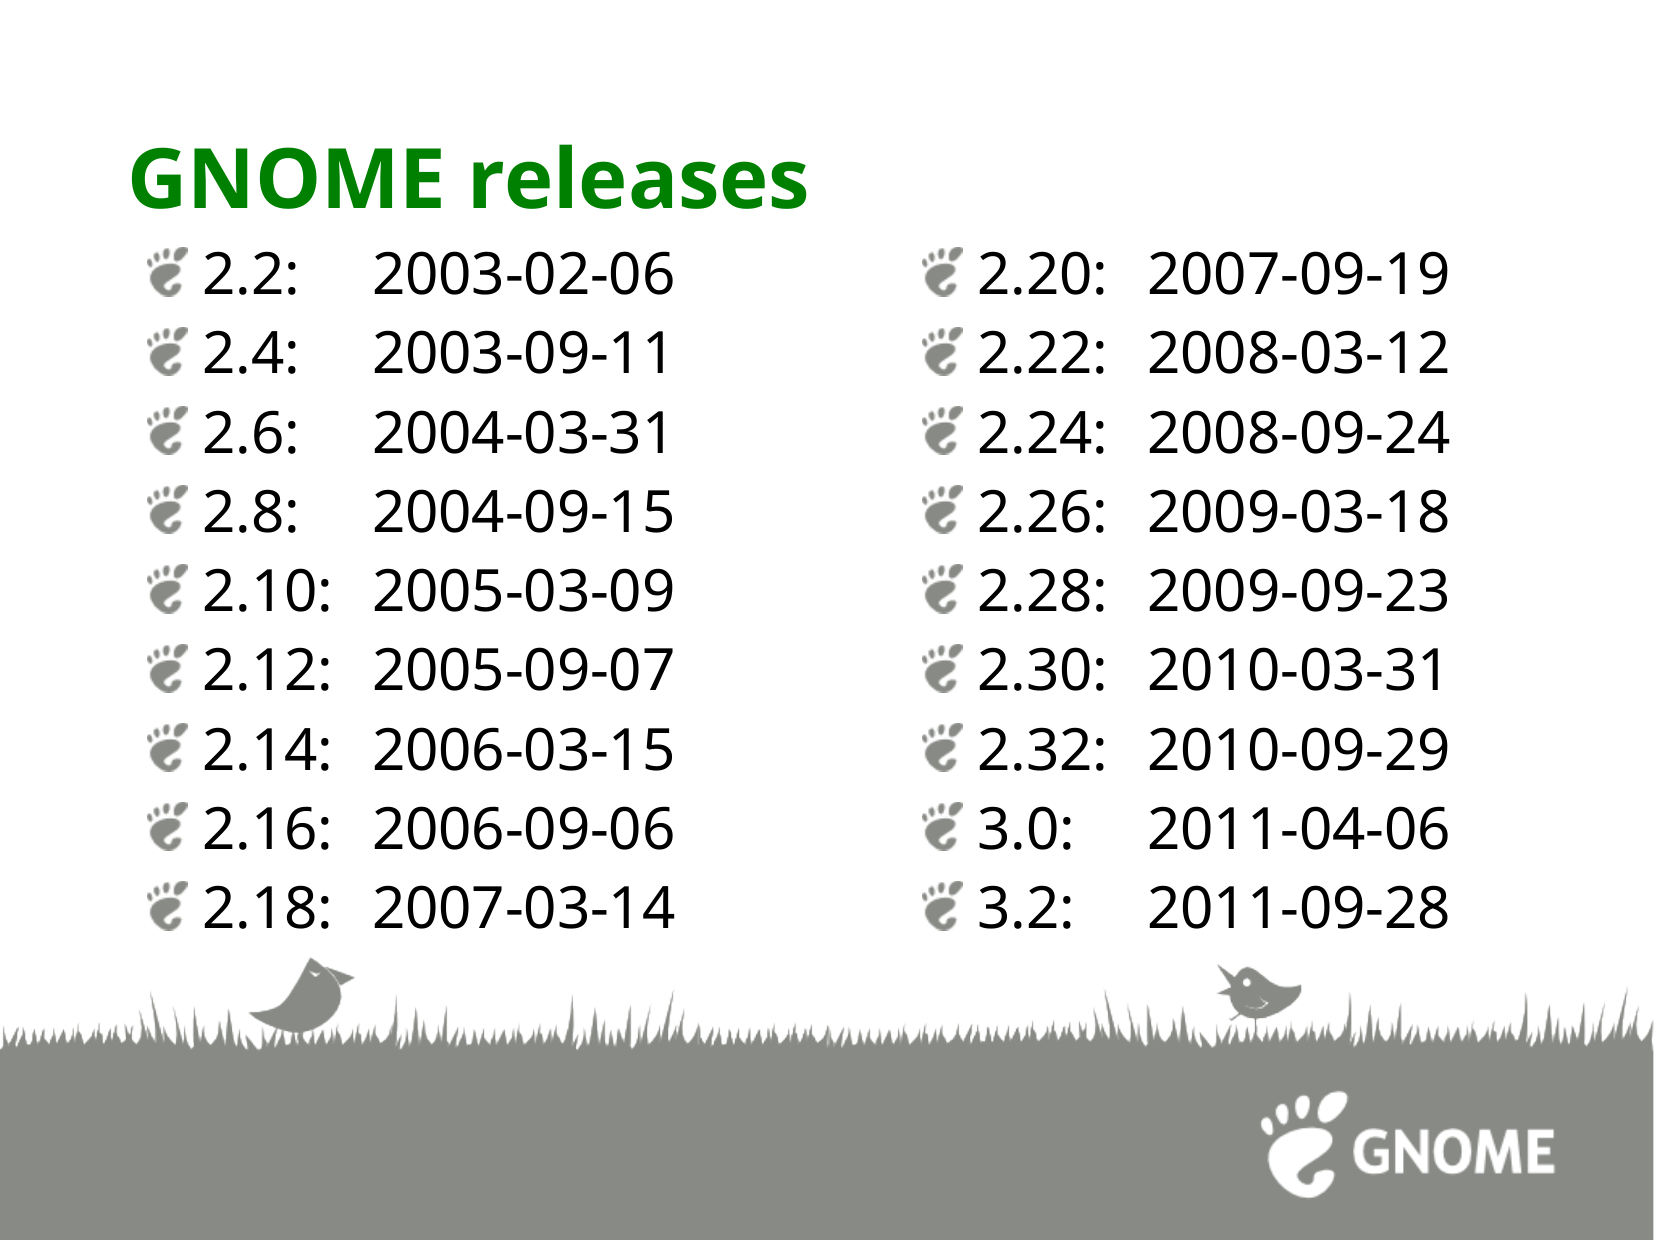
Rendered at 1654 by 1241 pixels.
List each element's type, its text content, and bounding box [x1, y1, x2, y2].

text_box 2.2: 2003-02-06 2.4: 2003-09-11 2.6: 2004-03-31 2.8: 2004-09-15 2.10: 2005-03-09 2.12: 2005-09-07 2.14: 2006-03-15 2.16: 2006-09-06 2.18: 2007-03-14 [132, 225, 808, 850]
text_box GNOME releases [112, 112, 1276, 226]
picture [0, 0, 1654, 1241]
text_box 2.20: 2007-09-19 2.22: 2008-03-12 2.24: 2008-09-24 2.26: 2009-03-18 2.28: 2009-09-23 2.30: 2010-03-31 2.32: 2010-09-29 3.0: 2011-04-06 3.2: 2011-09-28 [907, 225, 1583, 850]
